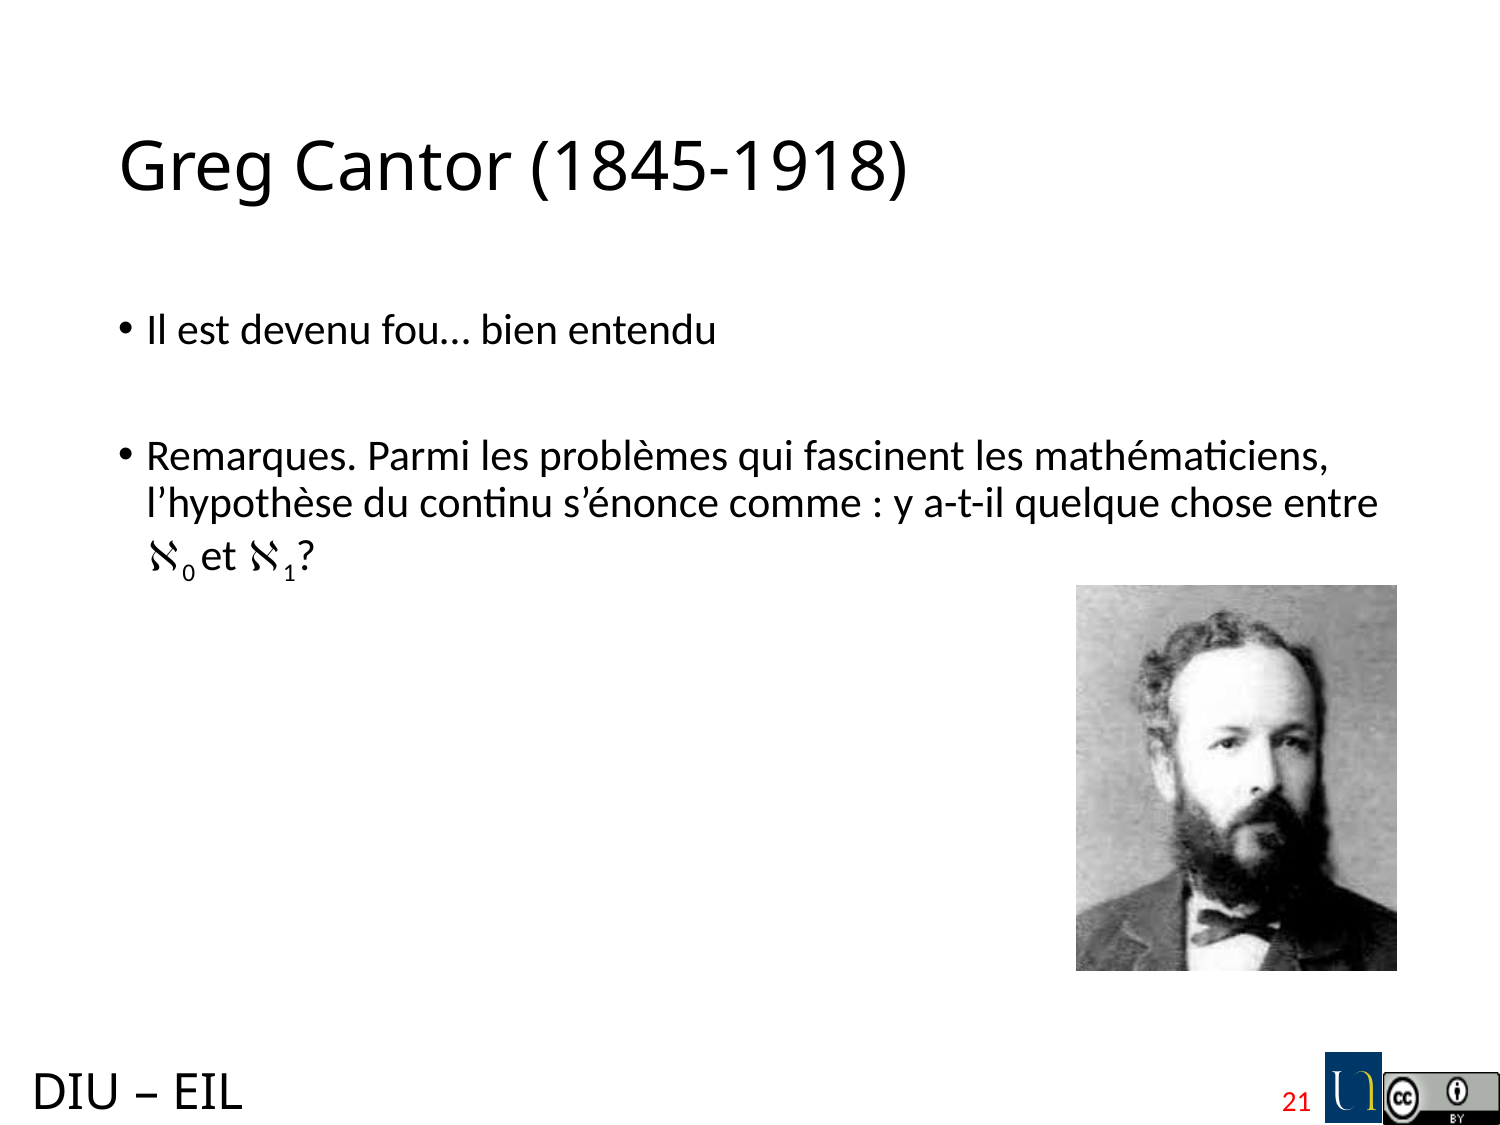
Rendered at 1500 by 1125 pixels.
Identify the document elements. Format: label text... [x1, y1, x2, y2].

picture [1076, 585, 1397, 971]
list Il est devenu fou… bien entendu Remarques. Parmi les problèmes qui fascinent les mathématiciens, l’hypothèse du continu s’énonce comme : y a-t-il quelque chose entre 0 et 1? [103, 299, 1397, 1014]
picture [1325, 1052, 1382, 1123]
slide_number <numéro> [1240, 1070, 1327, 1125]
picture [1383, 1072, 1500, 1125]
title Greg Cantor (1845-1918) [103, 59, 1397, 278]
